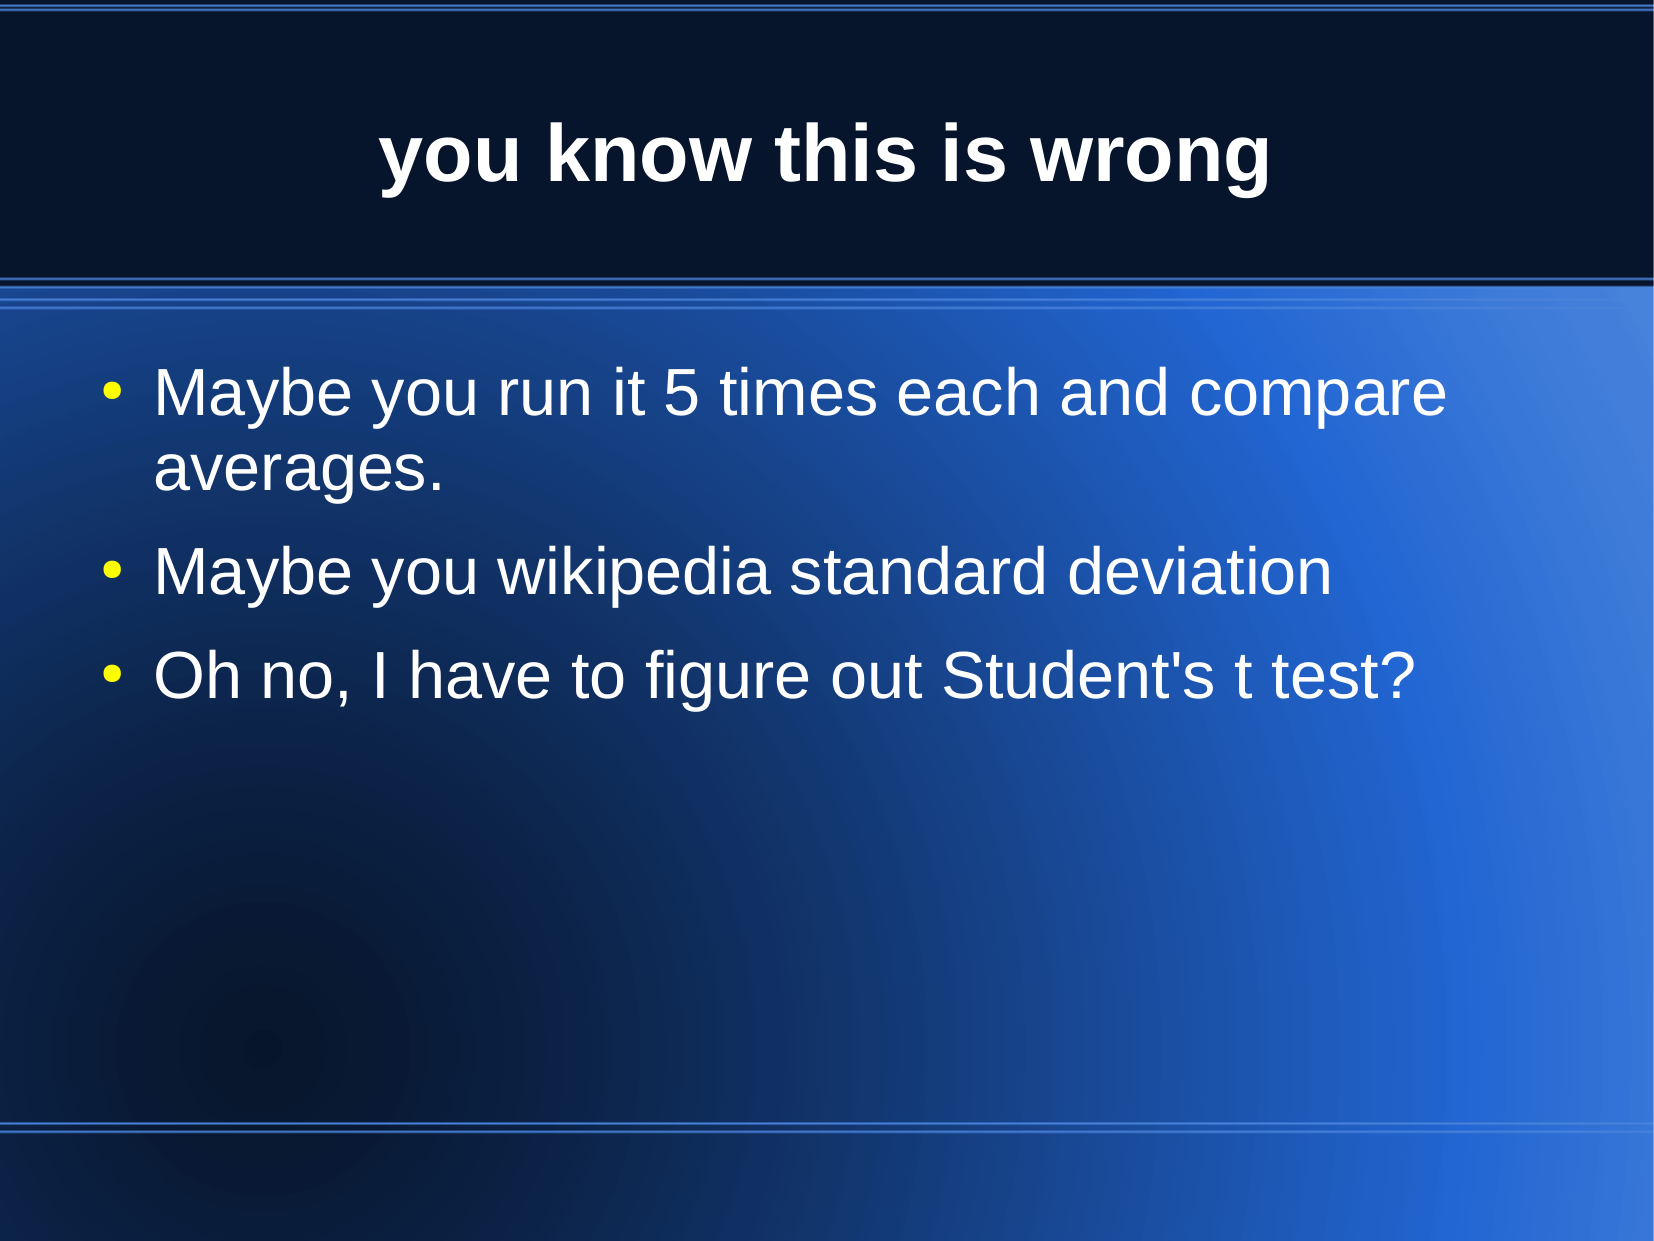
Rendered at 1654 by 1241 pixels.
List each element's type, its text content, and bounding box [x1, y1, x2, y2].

title you know this is wrong [82, 49, 1571, 257]
picture [0, 0, 1654, 1241]
list Maybe you run it 5 times each and compare averages. Maybe you wikipedia standard deviation Oh no, I have to figure out Student's t test? [82, 355, 1571, 1075]
